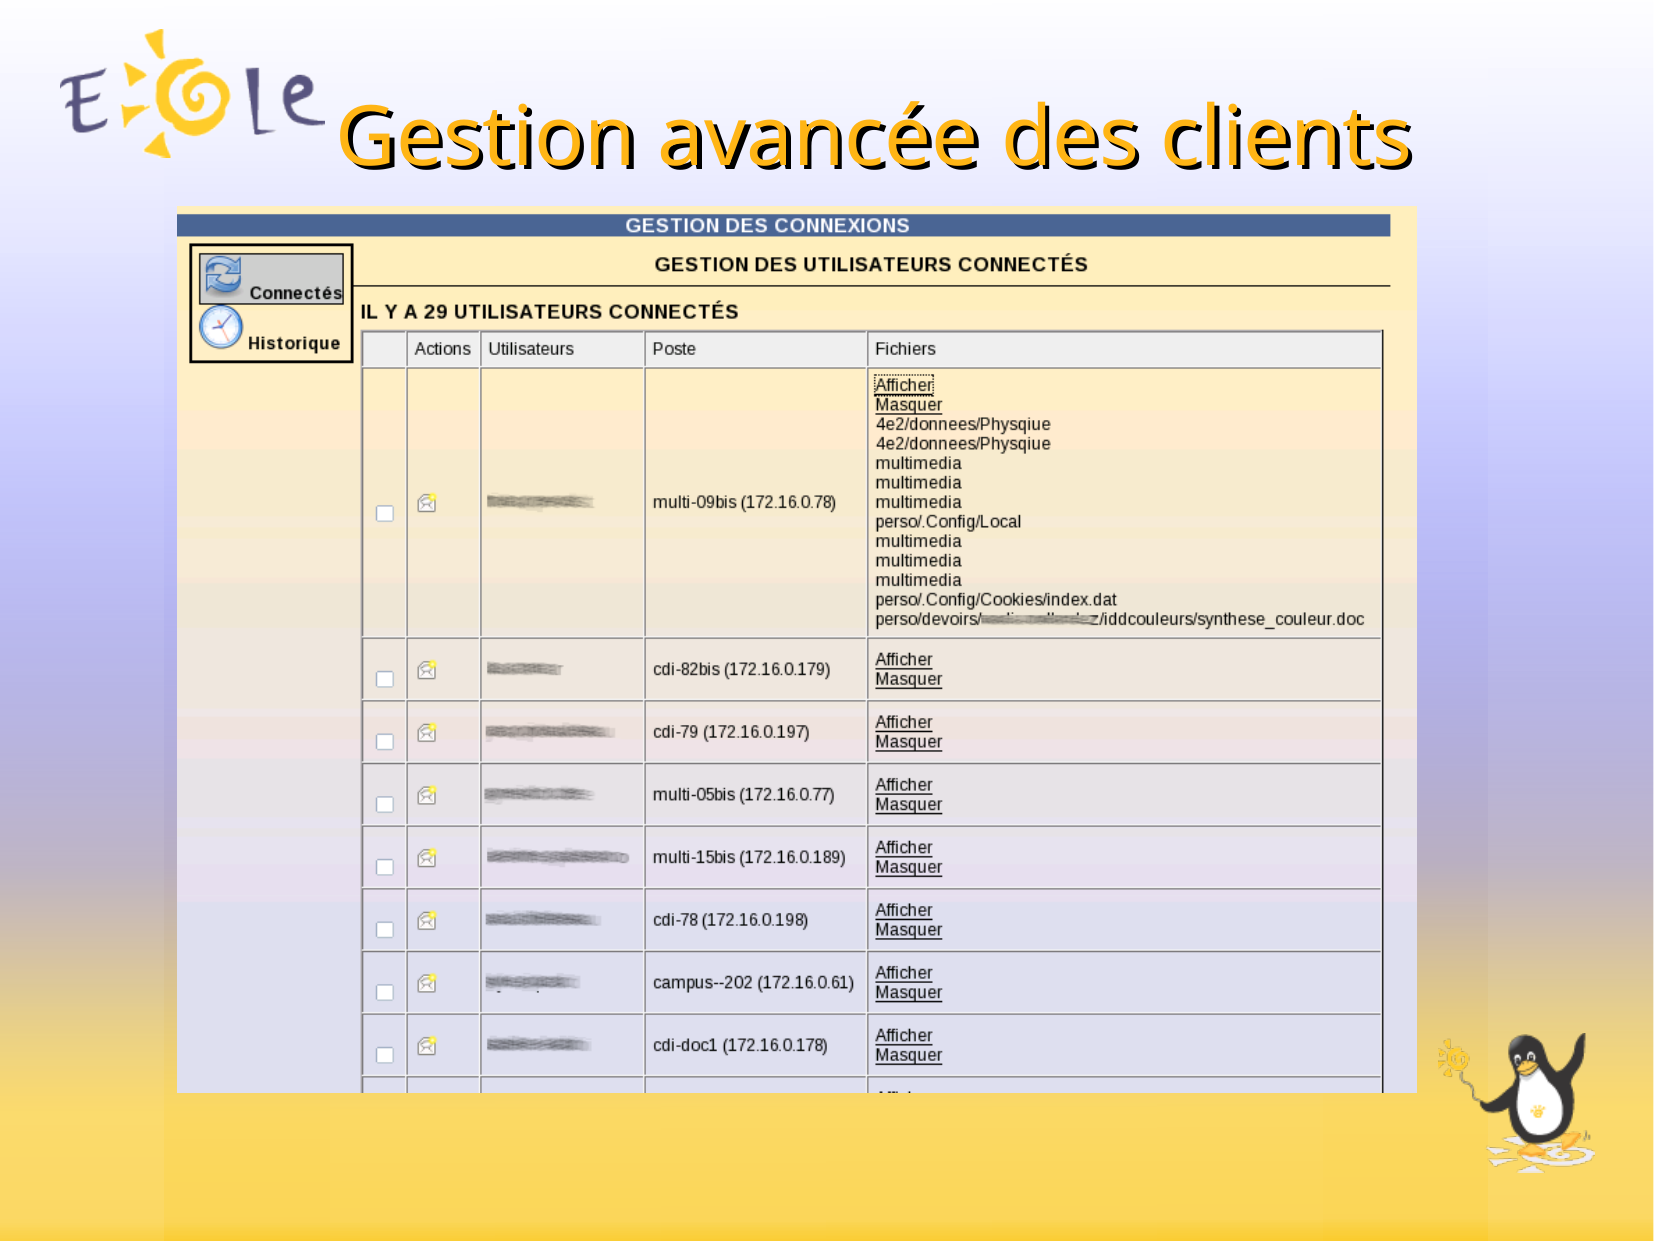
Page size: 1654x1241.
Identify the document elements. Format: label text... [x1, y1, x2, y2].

picture [0, 0, 1654, 1241]
title Gestion avancée des clients [177, 0, 1571, 266]
